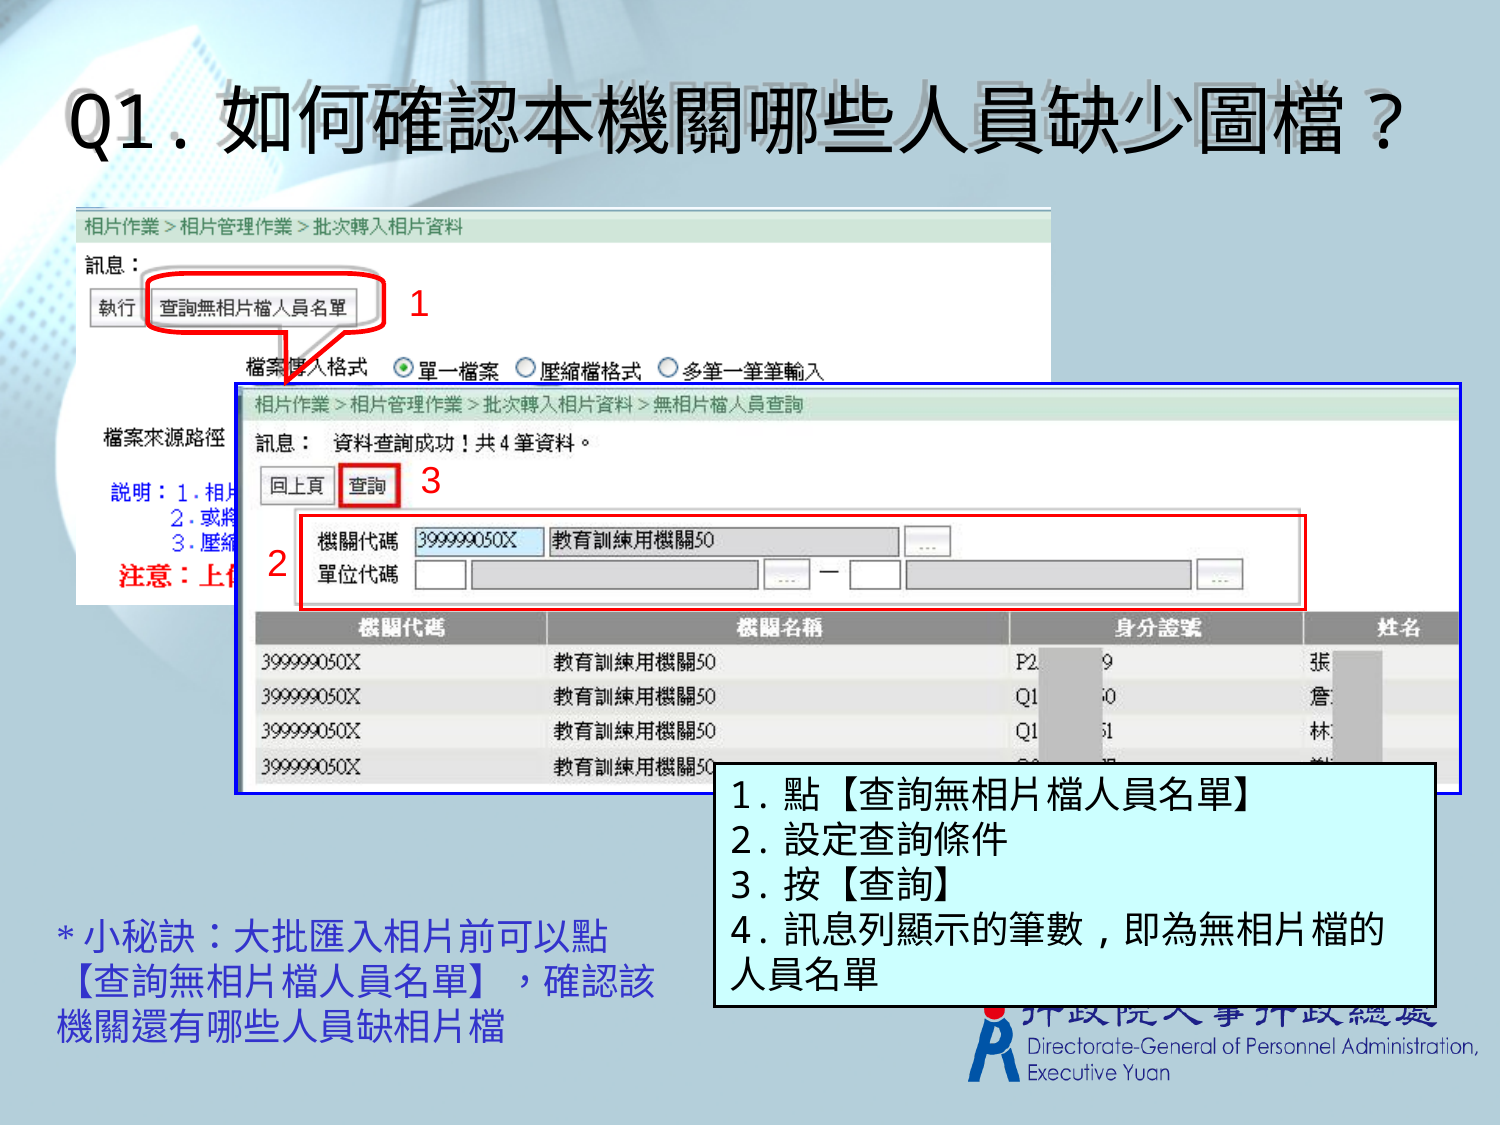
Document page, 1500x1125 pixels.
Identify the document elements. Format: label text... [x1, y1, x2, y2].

picture [76, 208, 1051, 605]
text_box *小秘訣：大批匯入相片前可以點【查詢無相片檔人員名單】，確認該機關還有哪些人員缺相片檔 [41, 904, 691, 1056]
picture [145, 270, 354, 281]
picture [289, 319, 381, 375]
picture [237, 385, 1459, 792]
text_box 1 [395, 278, 443, 324]
text_box 3 [407, 456, 455, 502]
text_box 2 [253, 538, 302, 584]
text_box Q1.如何確認本機關哪些人員缺少圖檔? [53, 66, 1424, 171]
picture [150, 276, 375, 363]
text_box 1.點【查詢無相片檔人員名單】 2.設定查詢條件 3.按【查詢】 4.訊息列顯示的筆數,即為無相片檔的人員名單 [714, 763, 1436, 1007]
